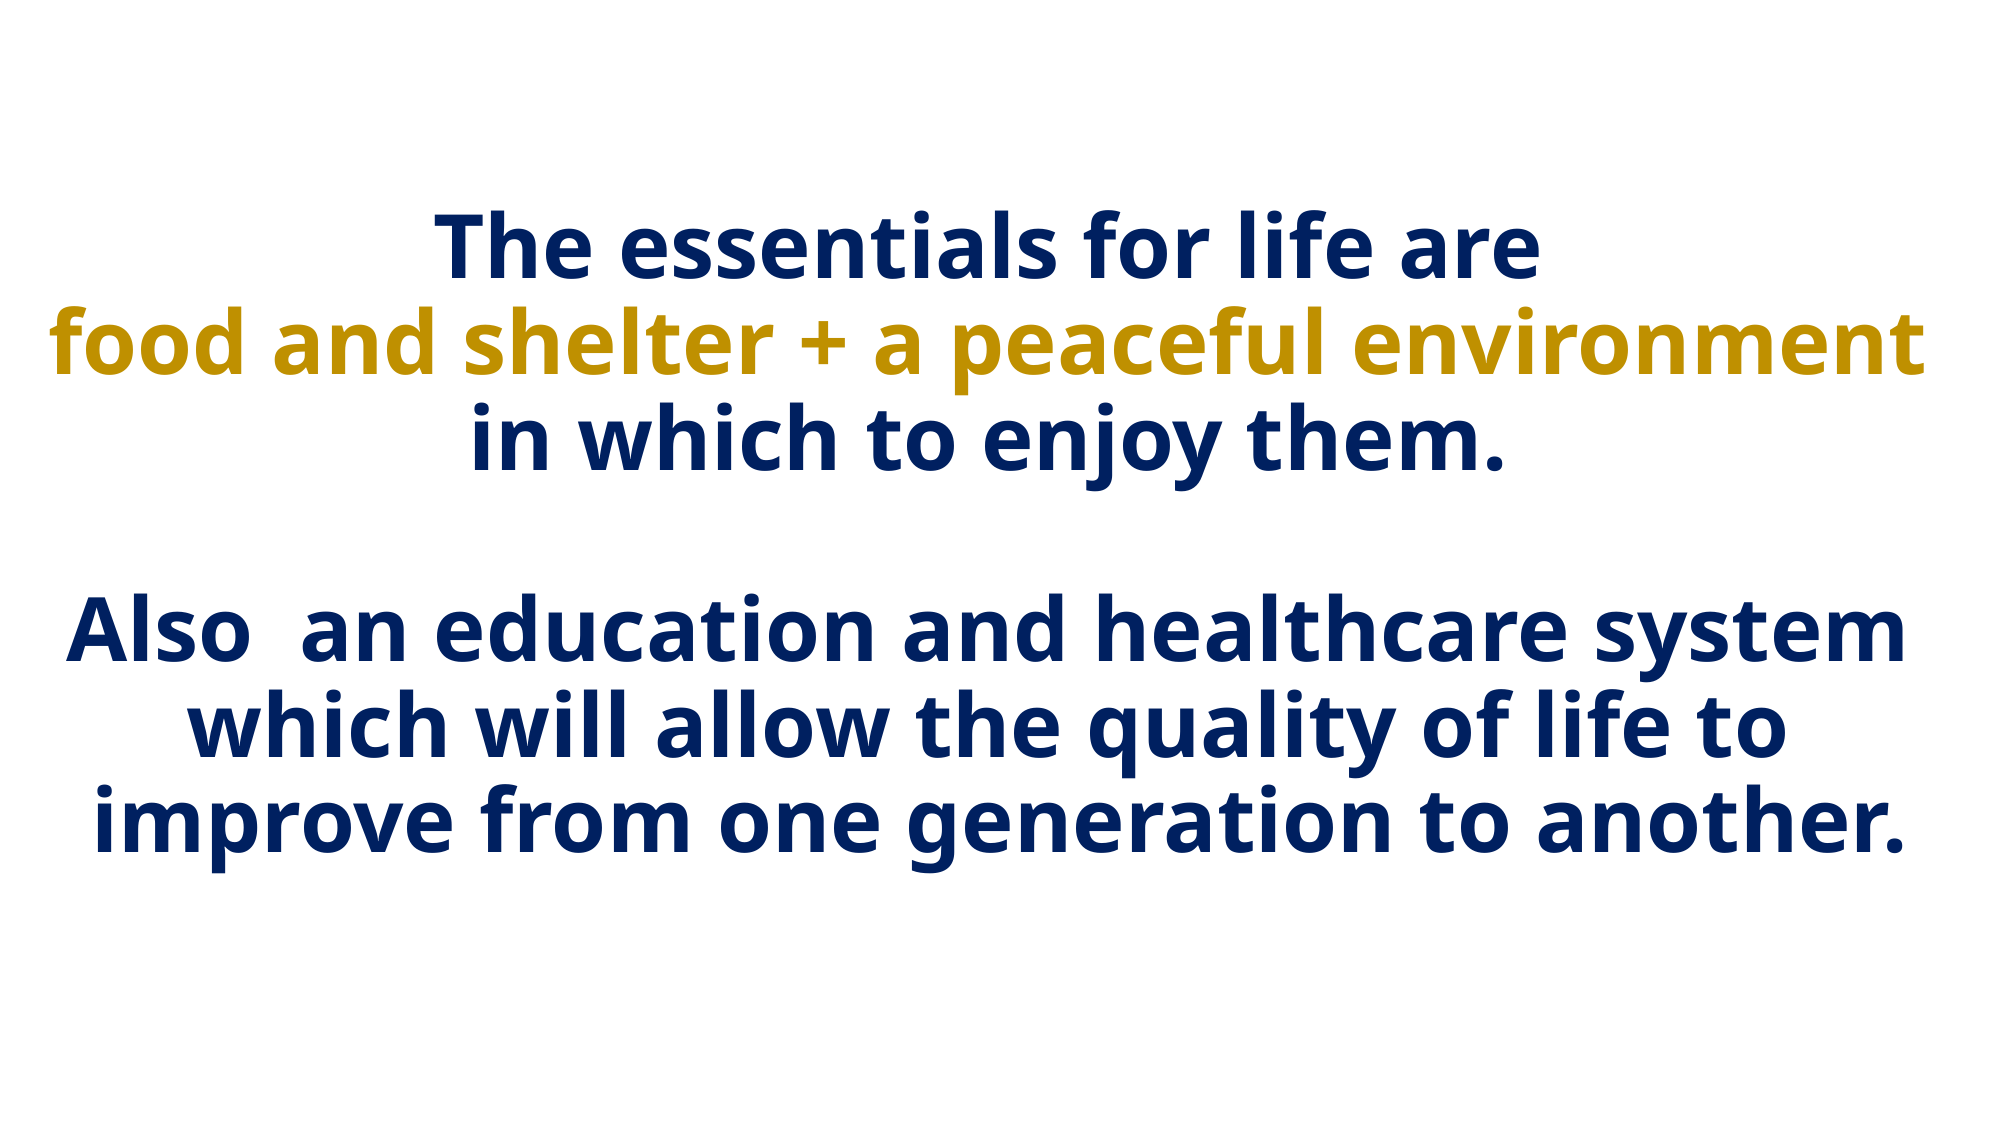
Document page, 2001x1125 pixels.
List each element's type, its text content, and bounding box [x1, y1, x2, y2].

title The essentials for life are food and shelter + a peaceful environment in which to enjoy them. Also an education and healthcare system which will allow the quality of life to improve from one generation to another. [0, 126, 2000, 1036]
